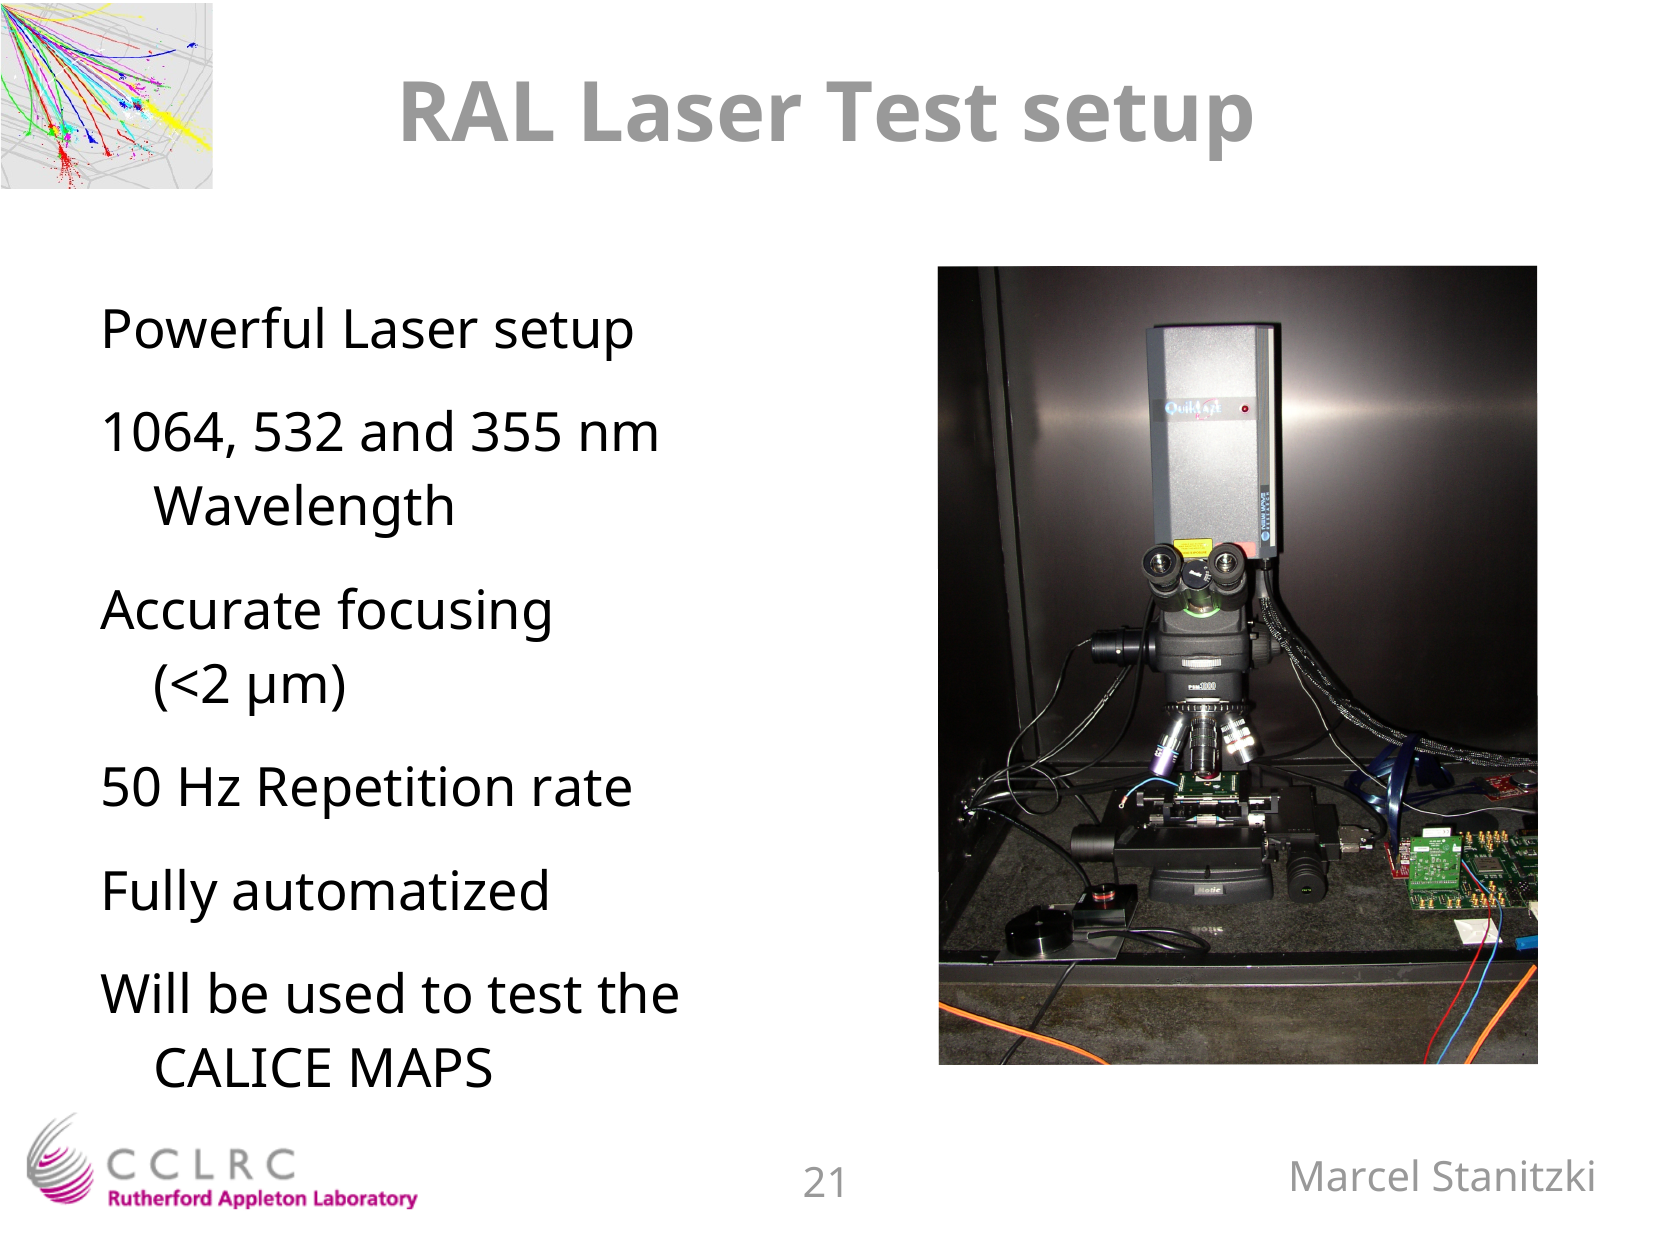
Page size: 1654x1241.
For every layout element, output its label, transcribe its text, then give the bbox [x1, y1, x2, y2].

title RAL Laser Test setup [203, 5, 1451, 213]
picture [19, 1110, 426, 1212]
list Powerful Laser setup 1064, 532 and 355 nm Wavelength Accurate focusing (<2 µm) 50 Hz Repetition rate Fully automatized Will be used to test the CALICE MAPS [82, 290, 826, 1094]
picture [0, 3, 213, 189]
picture [937, 265, 1538, 1065]
